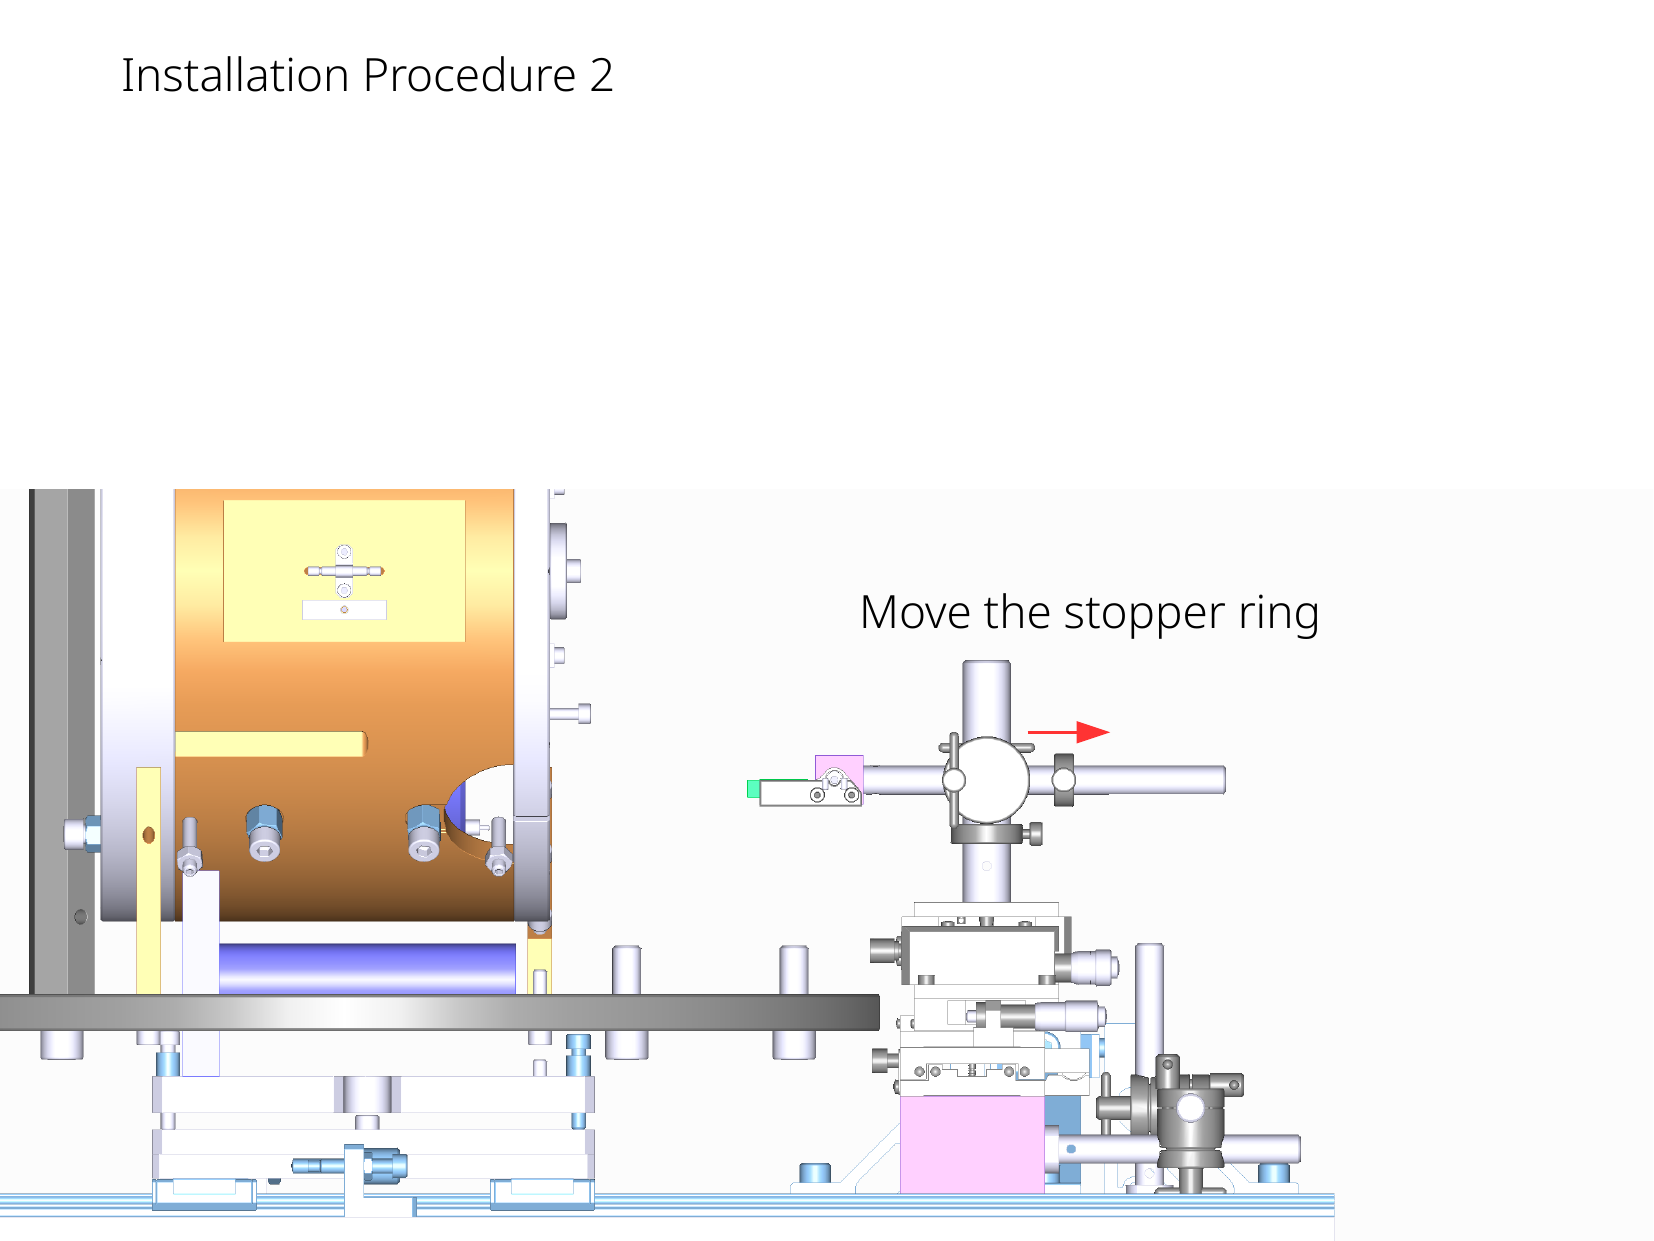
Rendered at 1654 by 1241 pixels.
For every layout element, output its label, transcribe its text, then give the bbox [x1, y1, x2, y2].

text_box Move the stopper ring [844, 572, 1398, 644]
text_box Installation Procedure 2 [106, 35, 675, 107]
picture [0, 489, 1654, 1241]
